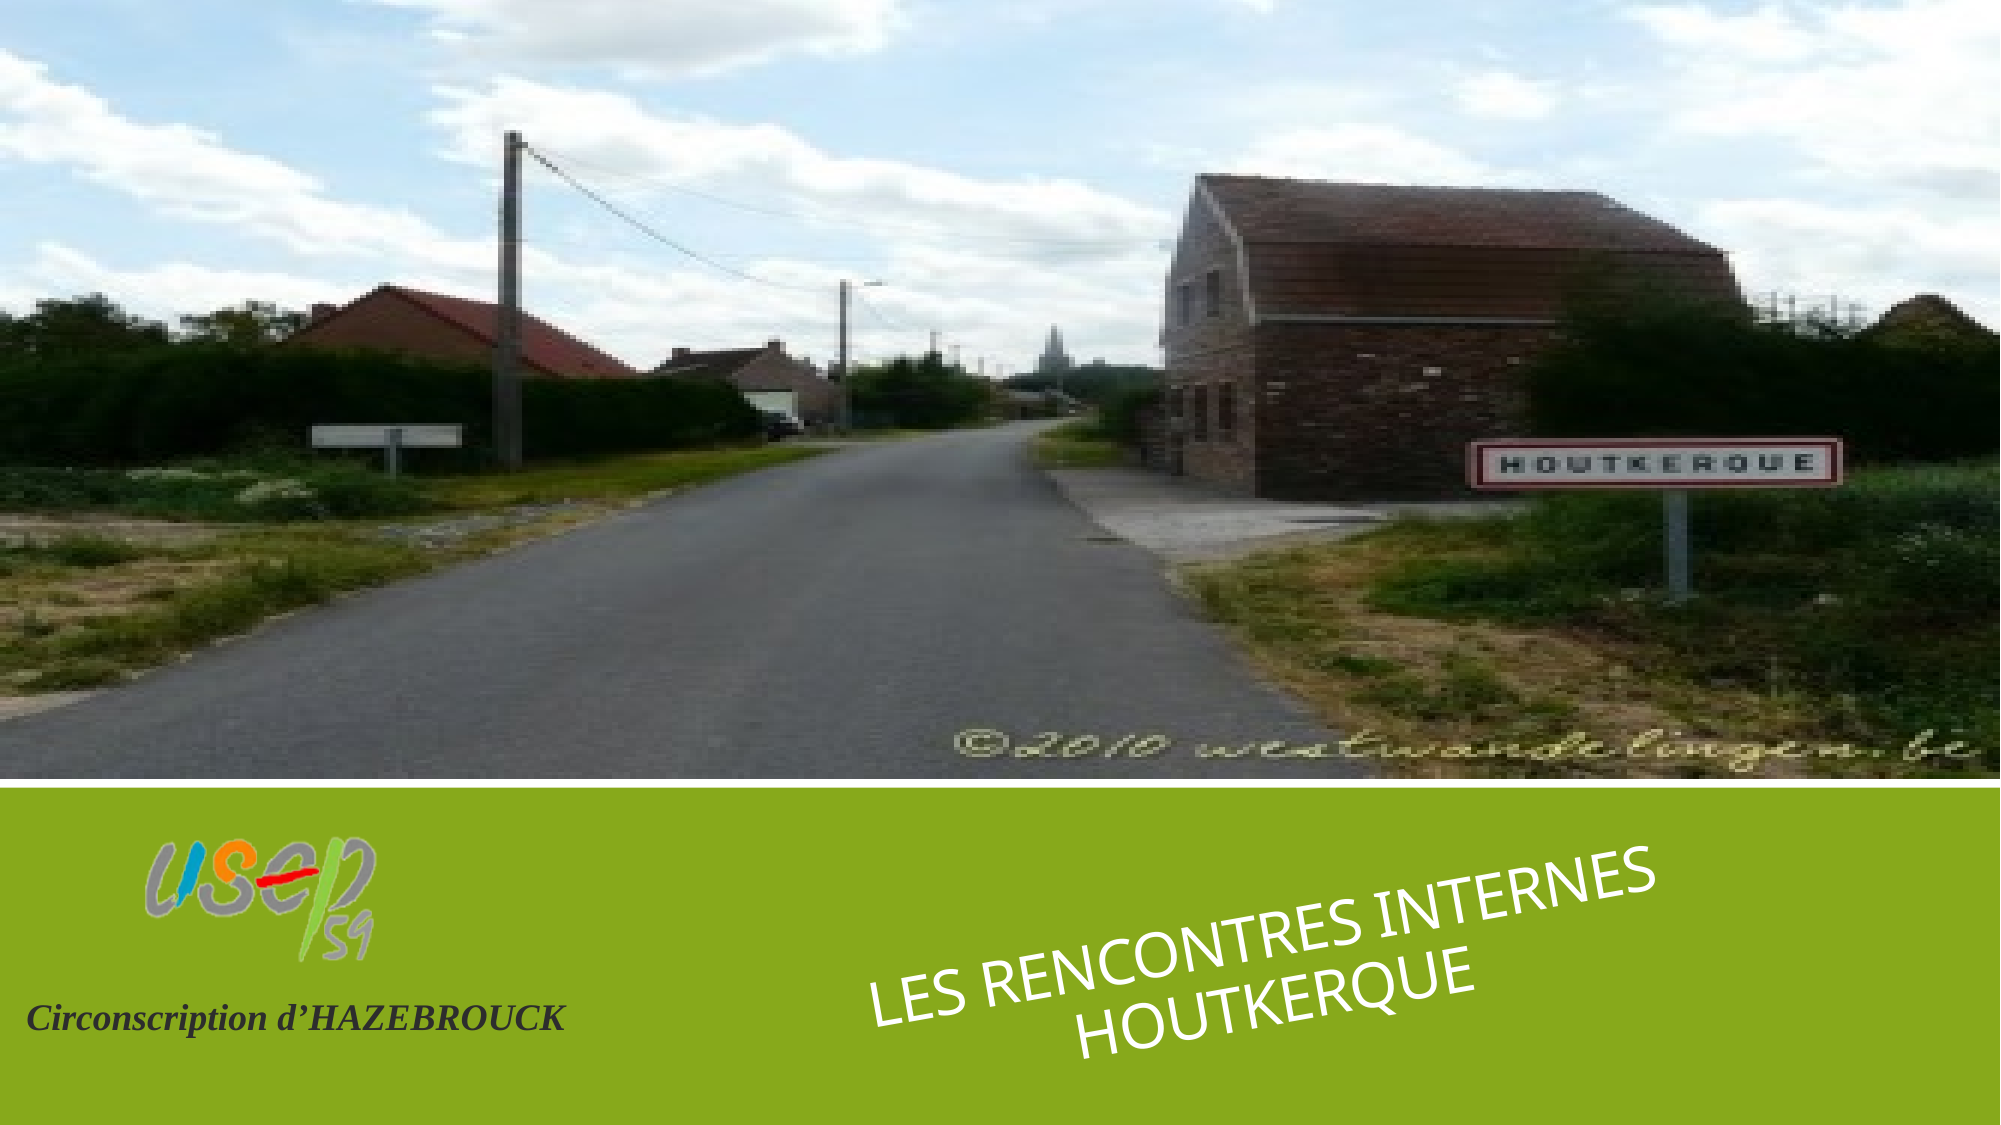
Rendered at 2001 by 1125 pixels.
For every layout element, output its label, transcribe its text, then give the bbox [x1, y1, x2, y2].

picture [0, 0, 2000, 779]
text_box Circonscription d’HAZEBROUCK [11, 985, 580, 1046]
picture [137, 824, 398, 972]
title Les rencontres Internes houtkerque [561, 779, 1981, 1125]
